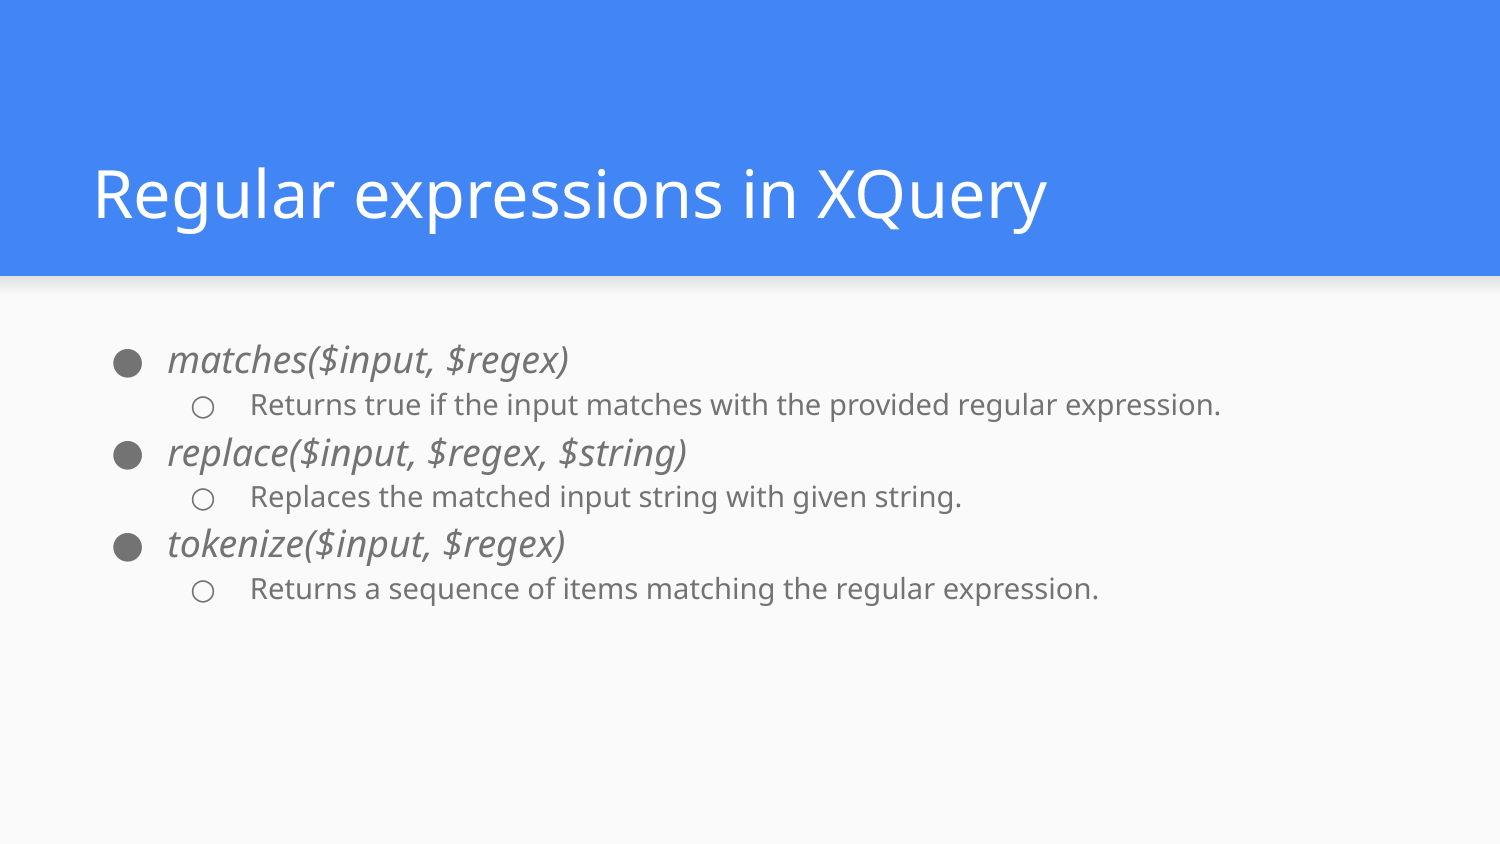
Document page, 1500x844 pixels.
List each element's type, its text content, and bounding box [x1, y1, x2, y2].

title Regular expressions in XQuery [77, 121, 1427, 248]
list matches($input, $regex) Returns true if the input matches with the provided regular expression. replace($input, $regex, $string) Replaces the matched input string with given string. tokenize($input, $regex) Returns a sequence of items matching the regular expression. [77, 314, 1427, 760]
